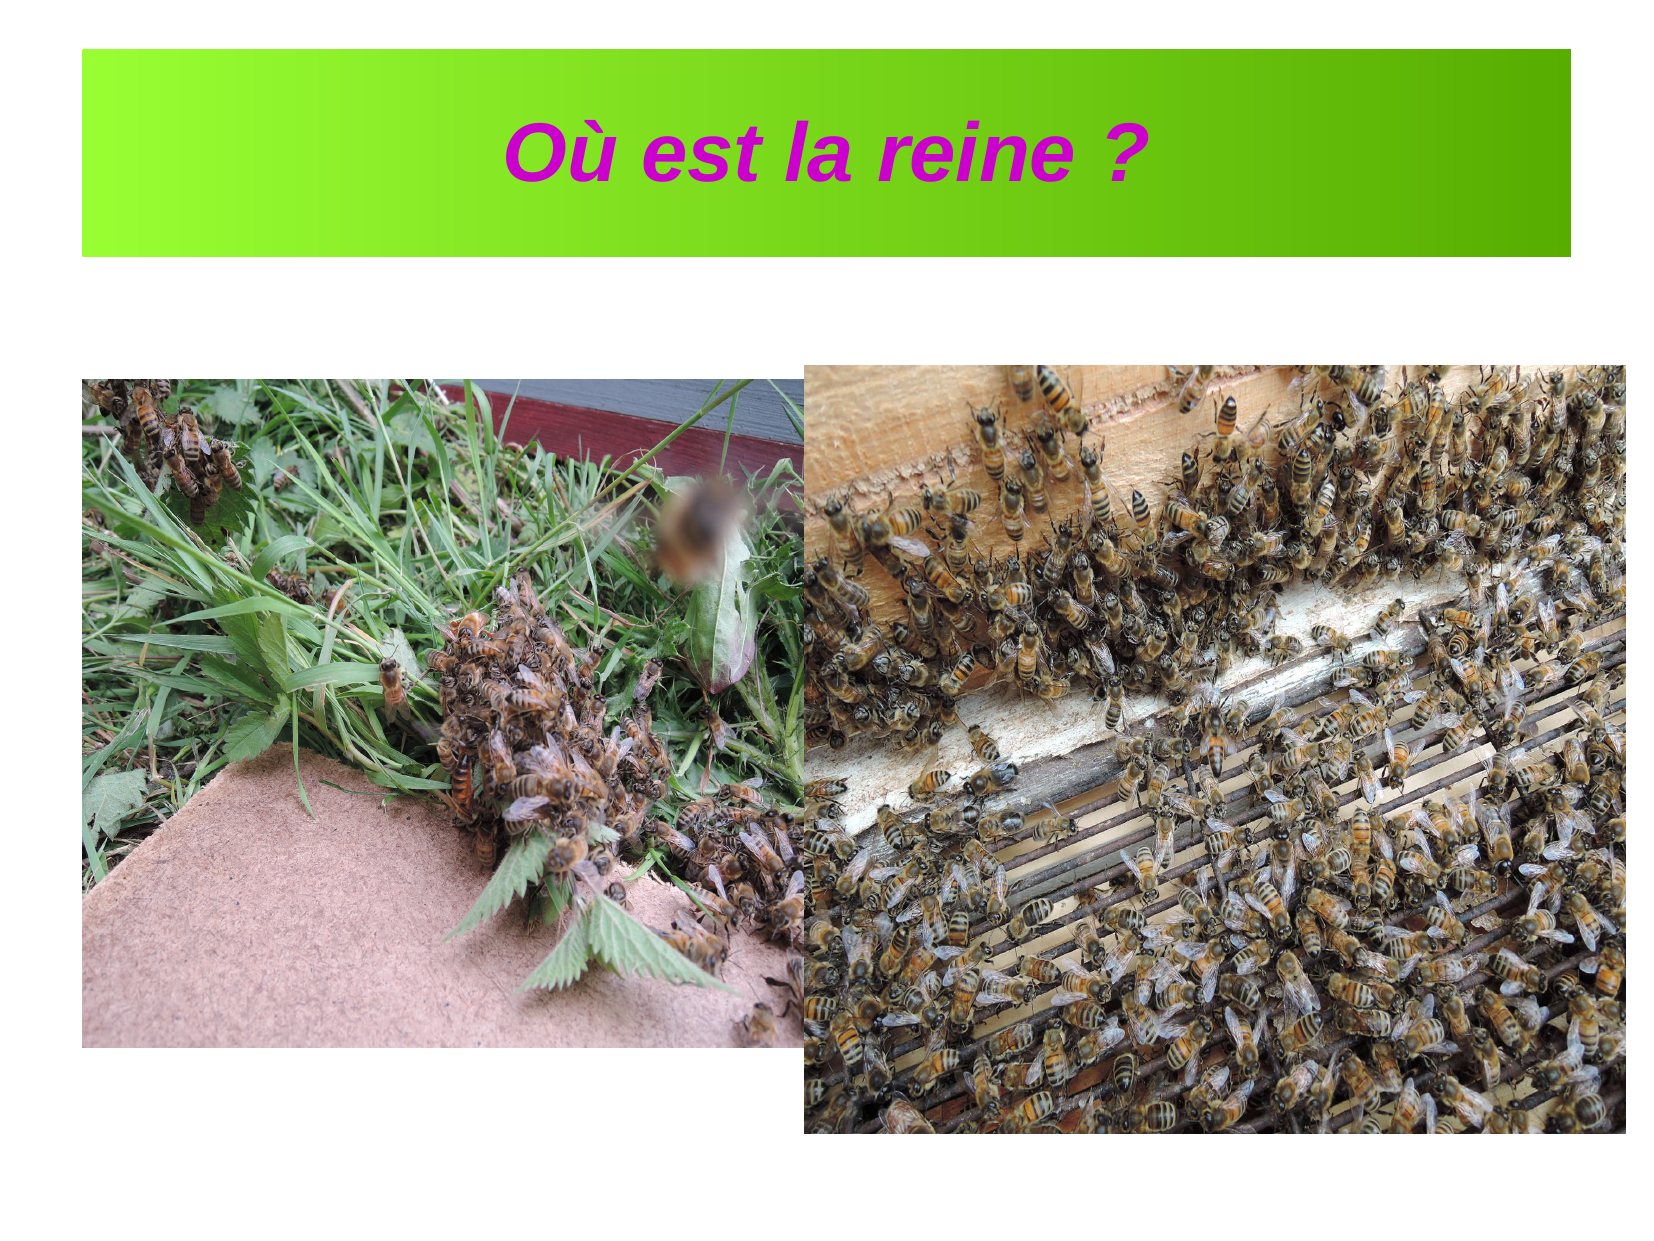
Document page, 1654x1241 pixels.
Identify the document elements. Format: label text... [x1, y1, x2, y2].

picture [82, 365, 1626, 1134]
title Où est la reine ? [82, 49, 1571, 257]
